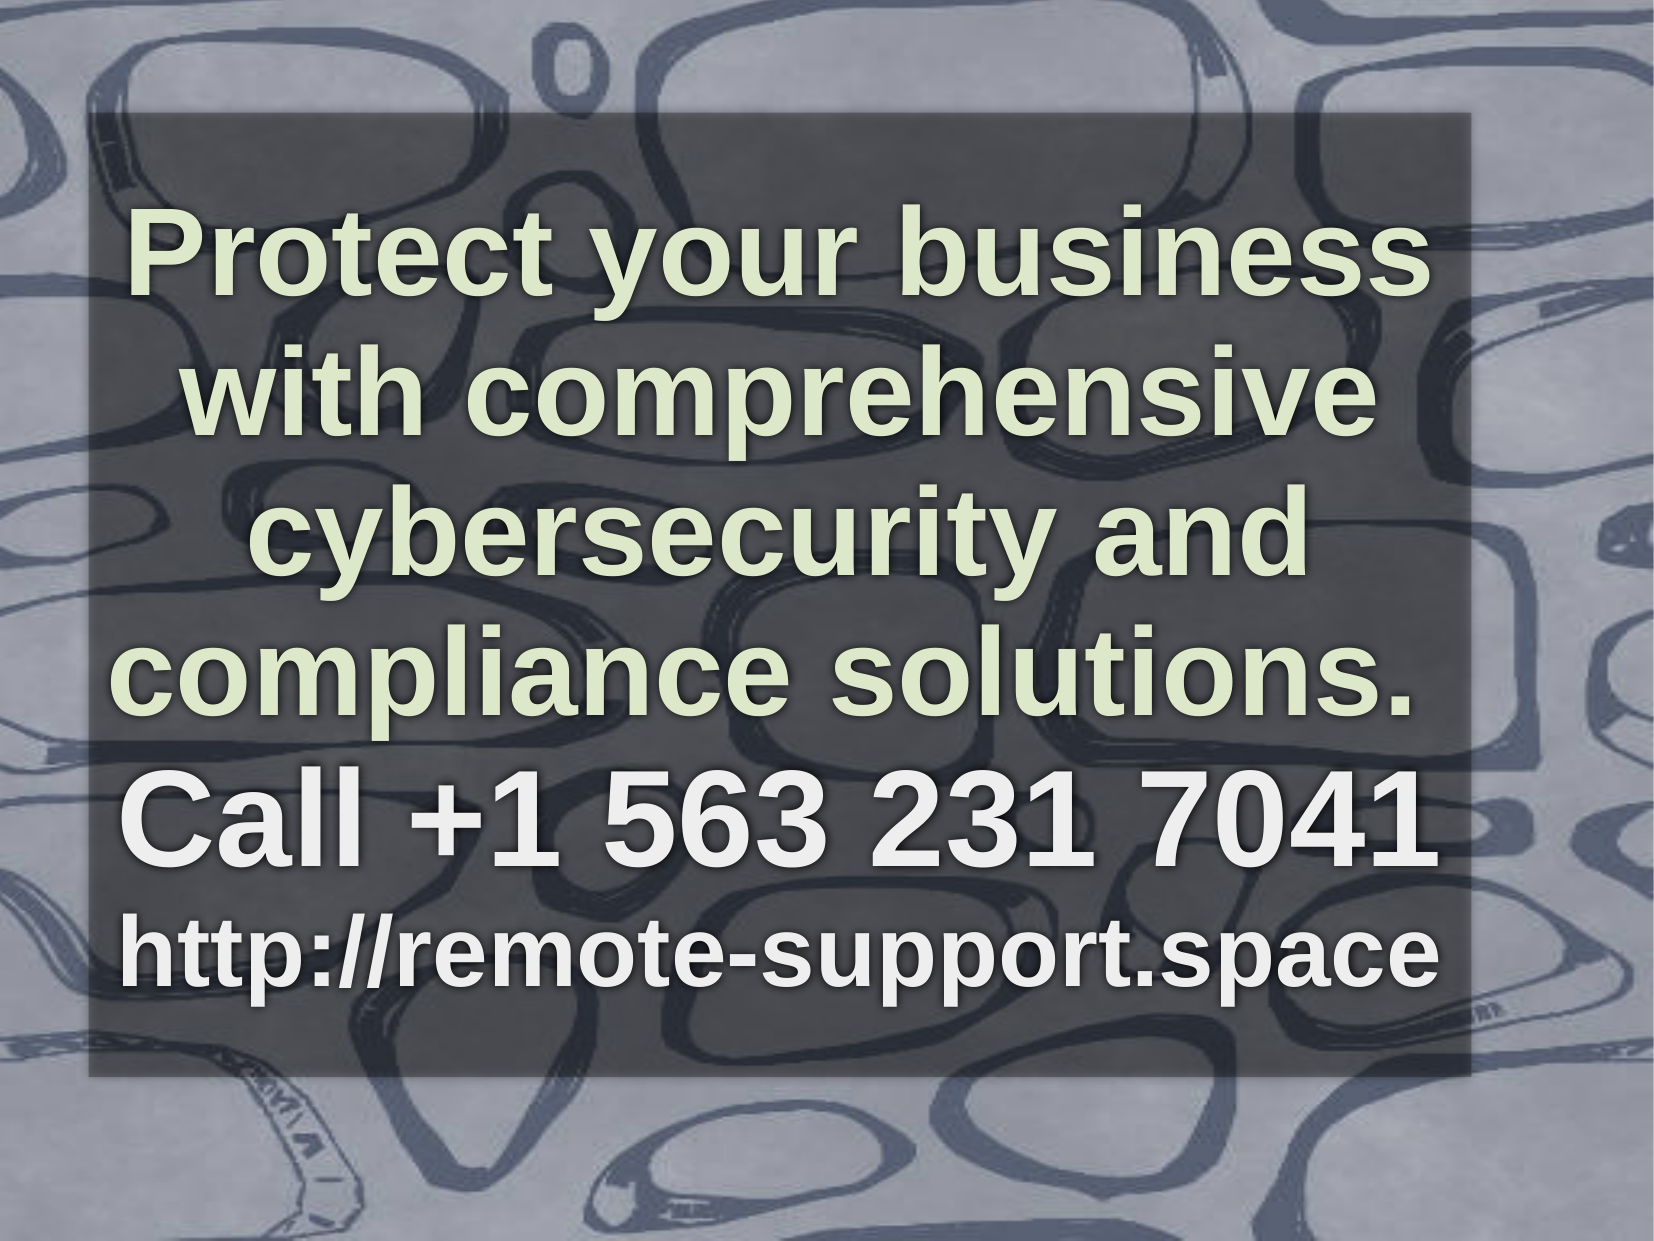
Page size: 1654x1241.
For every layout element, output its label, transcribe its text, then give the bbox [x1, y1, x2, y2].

picture [0, 0, 1654, 1241]
text_box Protect your business with comprehensive cybersecurity and compliance solutions. Call +1 563 231 7041 http://remote-support.space [88, 112, 1472, 1078]
